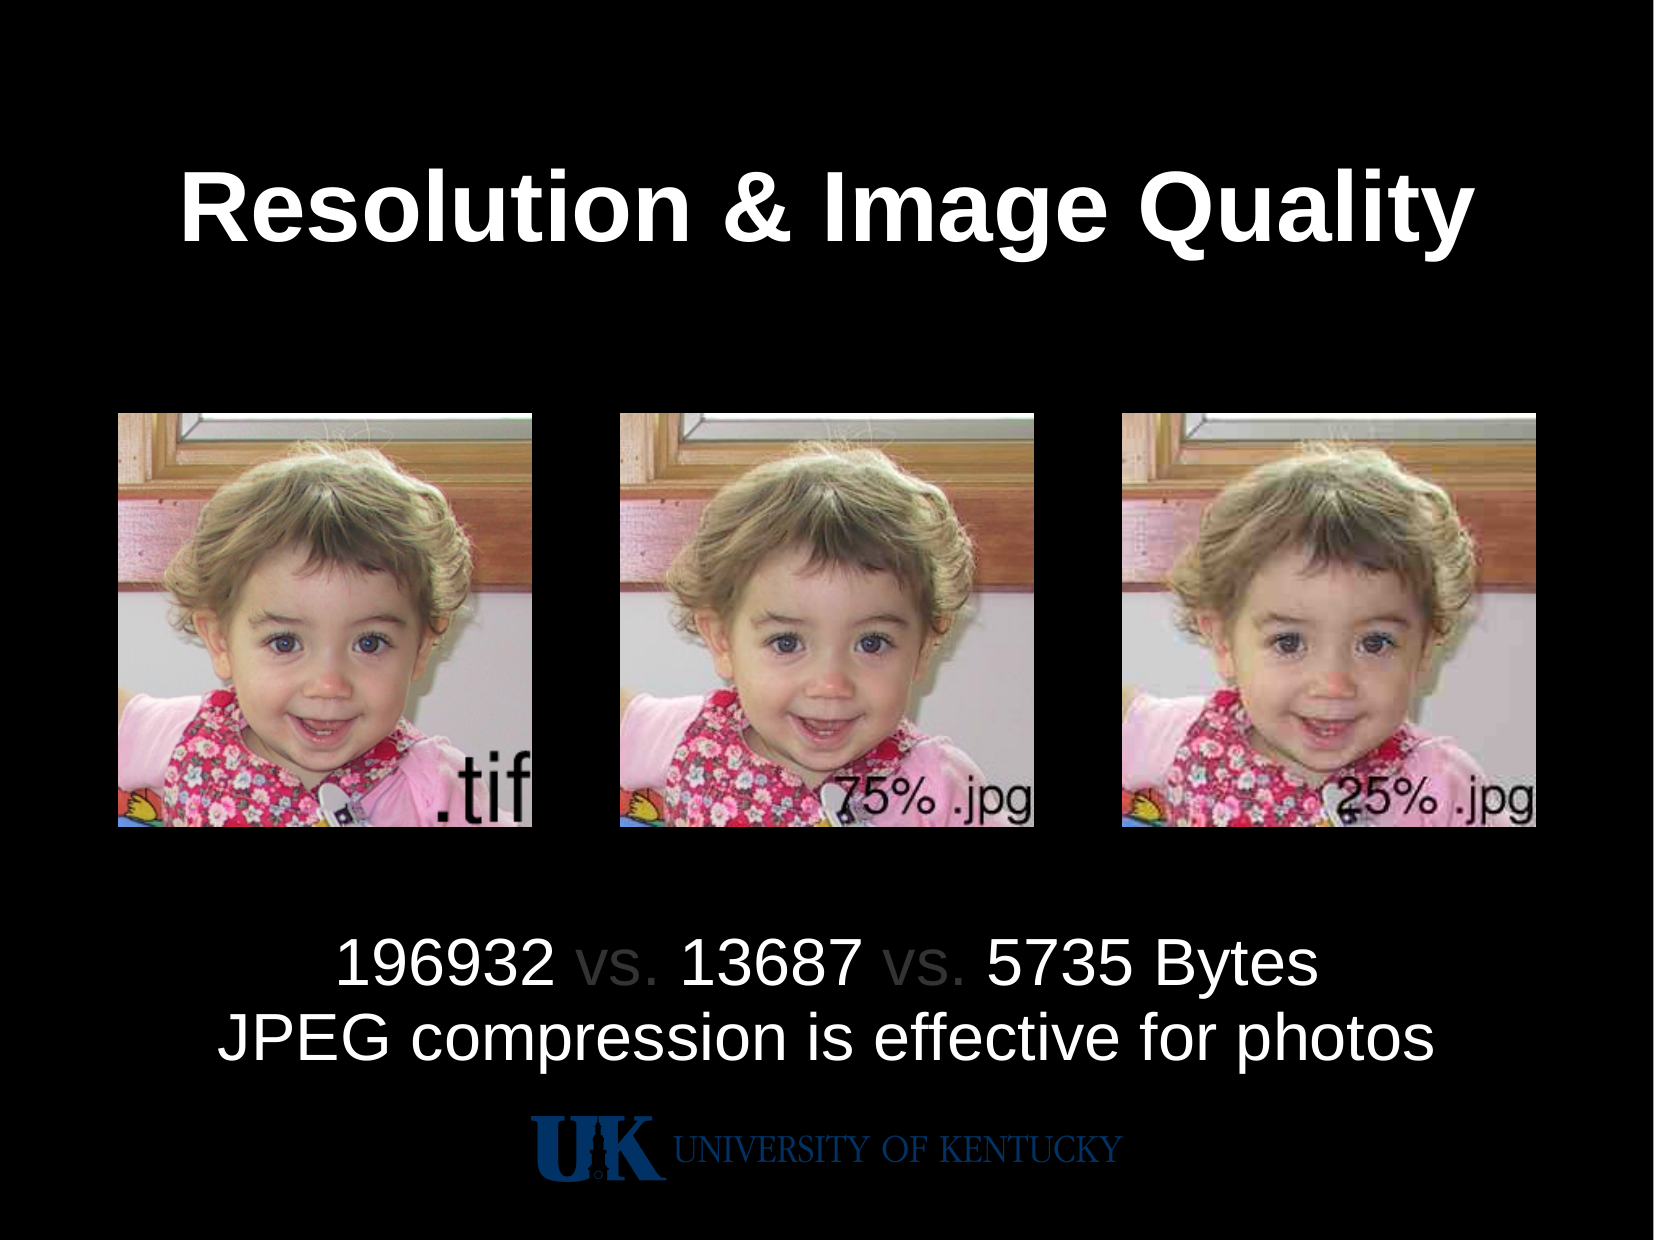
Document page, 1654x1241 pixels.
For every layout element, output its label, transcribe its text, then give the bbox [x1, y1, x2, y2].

subtitle 196932 vs. 13687 vs. 5735 Bytes JPEG compression is effective for photos [121, 344, 1534, 1127]
picture [1122, 413, 1536, 827]
picture [620, 413, 1034, 827]
picture [531, 1116, 1123, 1182]
picture [118, 413, 532, 827]
title Resolution & Image Quality [121, 102, 1534, 311]
